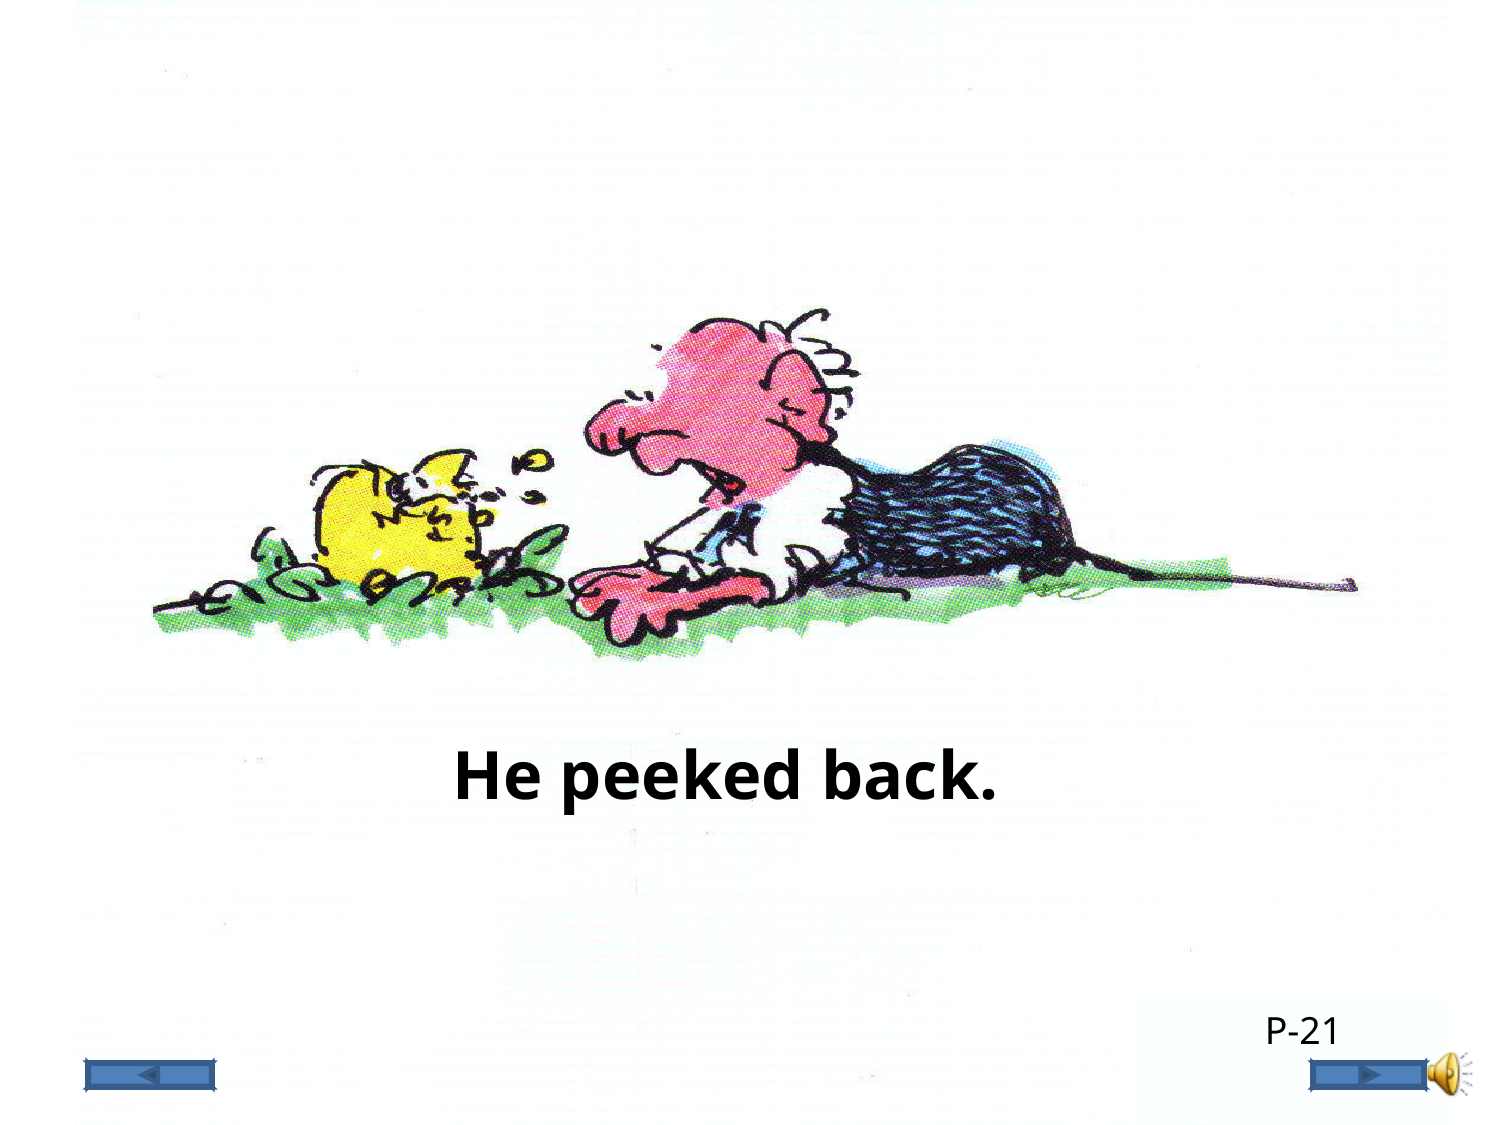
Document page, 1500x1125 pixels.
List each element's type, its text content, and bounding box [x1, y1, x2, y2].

text_box [89, 1062, 213, 1088]
text_box He peeked back. [437, 724, 1051, 821]
text_box P-21 [1250, 999, 1388, 1061]
text_box [1313, 1062, 1426, 1088]
picture [75, 0, 1477, 1125]
